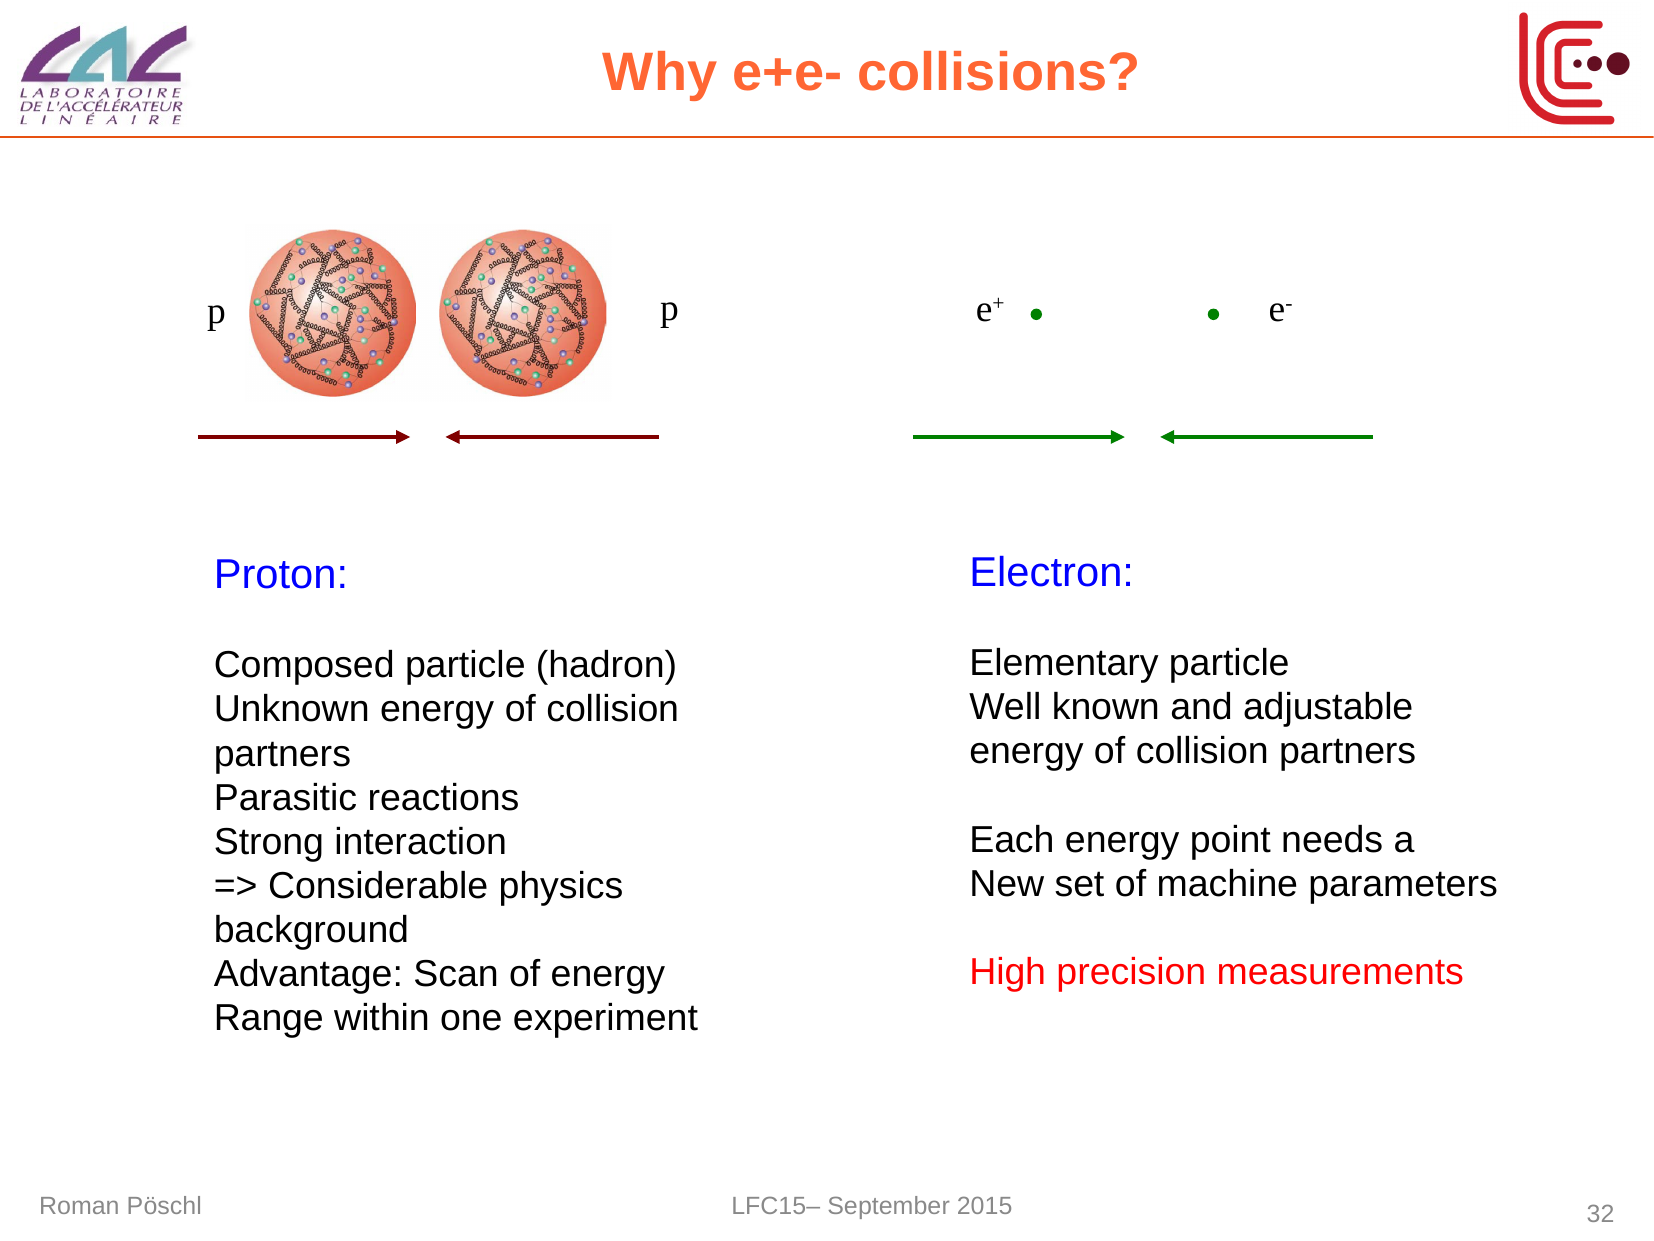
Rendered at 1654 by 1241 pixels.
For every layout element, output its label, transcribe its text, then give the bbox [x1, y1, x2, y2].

text_box Electron: Elementary particle Well known and adjustable energy of collision partners Each energy point needs a New set of machine parameters High precision measurements [919, 538, 1513, 951]
text_box p [156, 274, 241, 339]
text_box [1207, 308, 1218, 321]
picture [1508, 2, 1641, 135]
text_box e- [1218, 273, 1308, 338]
text_box [1030, 308, 1043, 321]
text_box e+ [925, 273, 1020, 338]
text_box Proton: Composed particle (hadron) Unknown energy of collision partners Parasitic reactions Strong interaction => Considerable physics background Advantage: Scan of energy Range within one experiment [163, 541, 758, 953]
text_box p [609, 271, 694, 336]
title Why e+e- collisions? [128, 29, 1617, 113]
picture [245, 224, 612, 402]
picture [17, 22, 199, 127]
